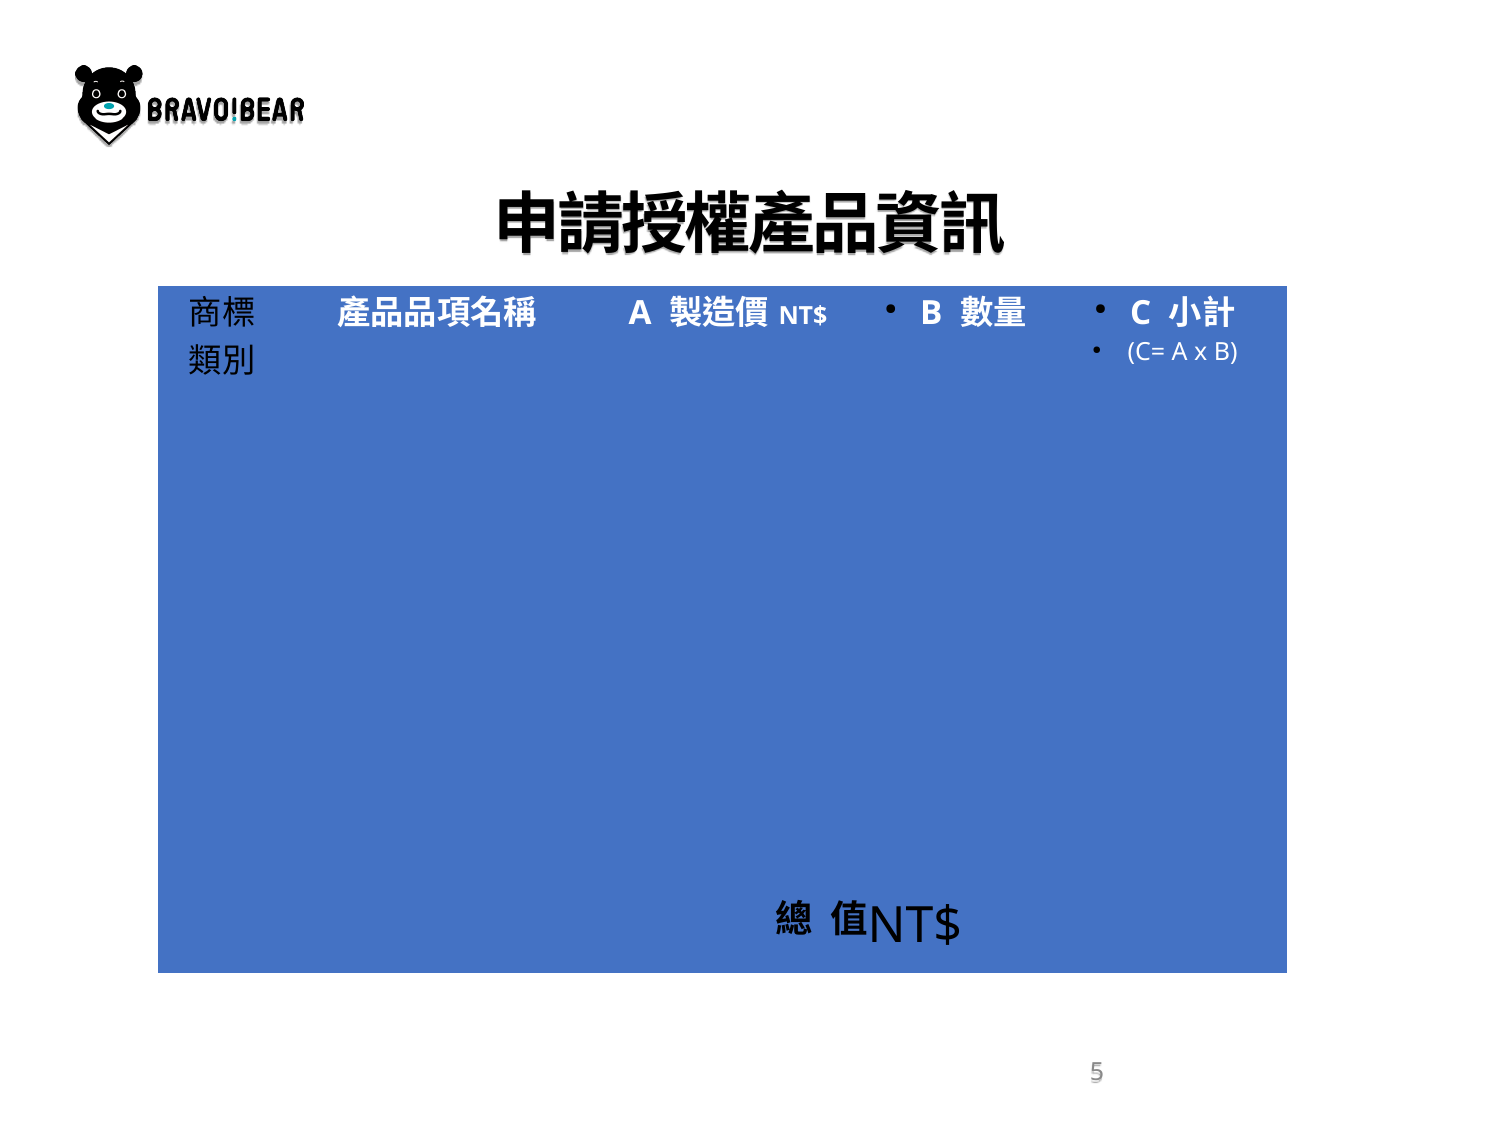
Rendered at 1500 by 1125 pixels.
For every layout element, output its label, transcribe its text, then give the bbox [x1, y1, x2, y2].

table_cell [286, 720, 588, 804]
table_cell [1044, 889, 1287, 973]
table_header 商標 類別 [158, 286, 286, 382]
table_cell [286, 804, 588, 889]
table_cell [158, 720, 286, 804]
table_header A 製造價NT$ [588, 286, 868, 382]
table_cell [588, 551, 868, 635]
table_cell [158, 382, 286, 466]
table_cell NT$ [868, 889, 1044, 973]
table_cell [158, 635, 286, 720]
table_cell [286, 466, 588, 551]
table_cell [1044, 382, 1287, 466]
table_cell [588, 635, 868, 720]
table_cell [868, 720, 1044, 804]
table_cell [868, 635, 1044, 720]
table_cell [1044, 804, 1287, 889]
table_header 產品品項名稱 [286, 286, 588, 382]
table_header B 數量 [868, 286, 1044, 382]
table_cell [158, 466, 286, 551]
table_cell [588, 382, 868, 466]
table_cell [158, 804, 286, 889]
table_cell [1044, 635, 1287, 720]
table_cell [588, 804, 868, 889]
table_cell [868, 382, 1044, 466]
table_cell [286, 551, 588, 635]
table_cell [868, 804, 1044, 889]
table_cell [868, 551, 1044, 635]
table_cell [1044, 551, 1287, 635]
table_cell [158, 551, 286, 635]
table_cell 總 值 [158, 889, 868, 973]
table_cell [286, 382, 588, 466]
text_box [1074, 1042, 1426, 1103]
table_cell [588, 466, 868, 551]
table_cell [1044, 466, 1287, 551]
table_cell [588, 720, 868, 804]
table_header C 小計 (C= A x B) [1044, 286, 1287, 382]
table_cell [286, 635, 588, 720]
table_cell [1044, 720, 1287, 804]
table_cell [868, 466, 1044, 551]
